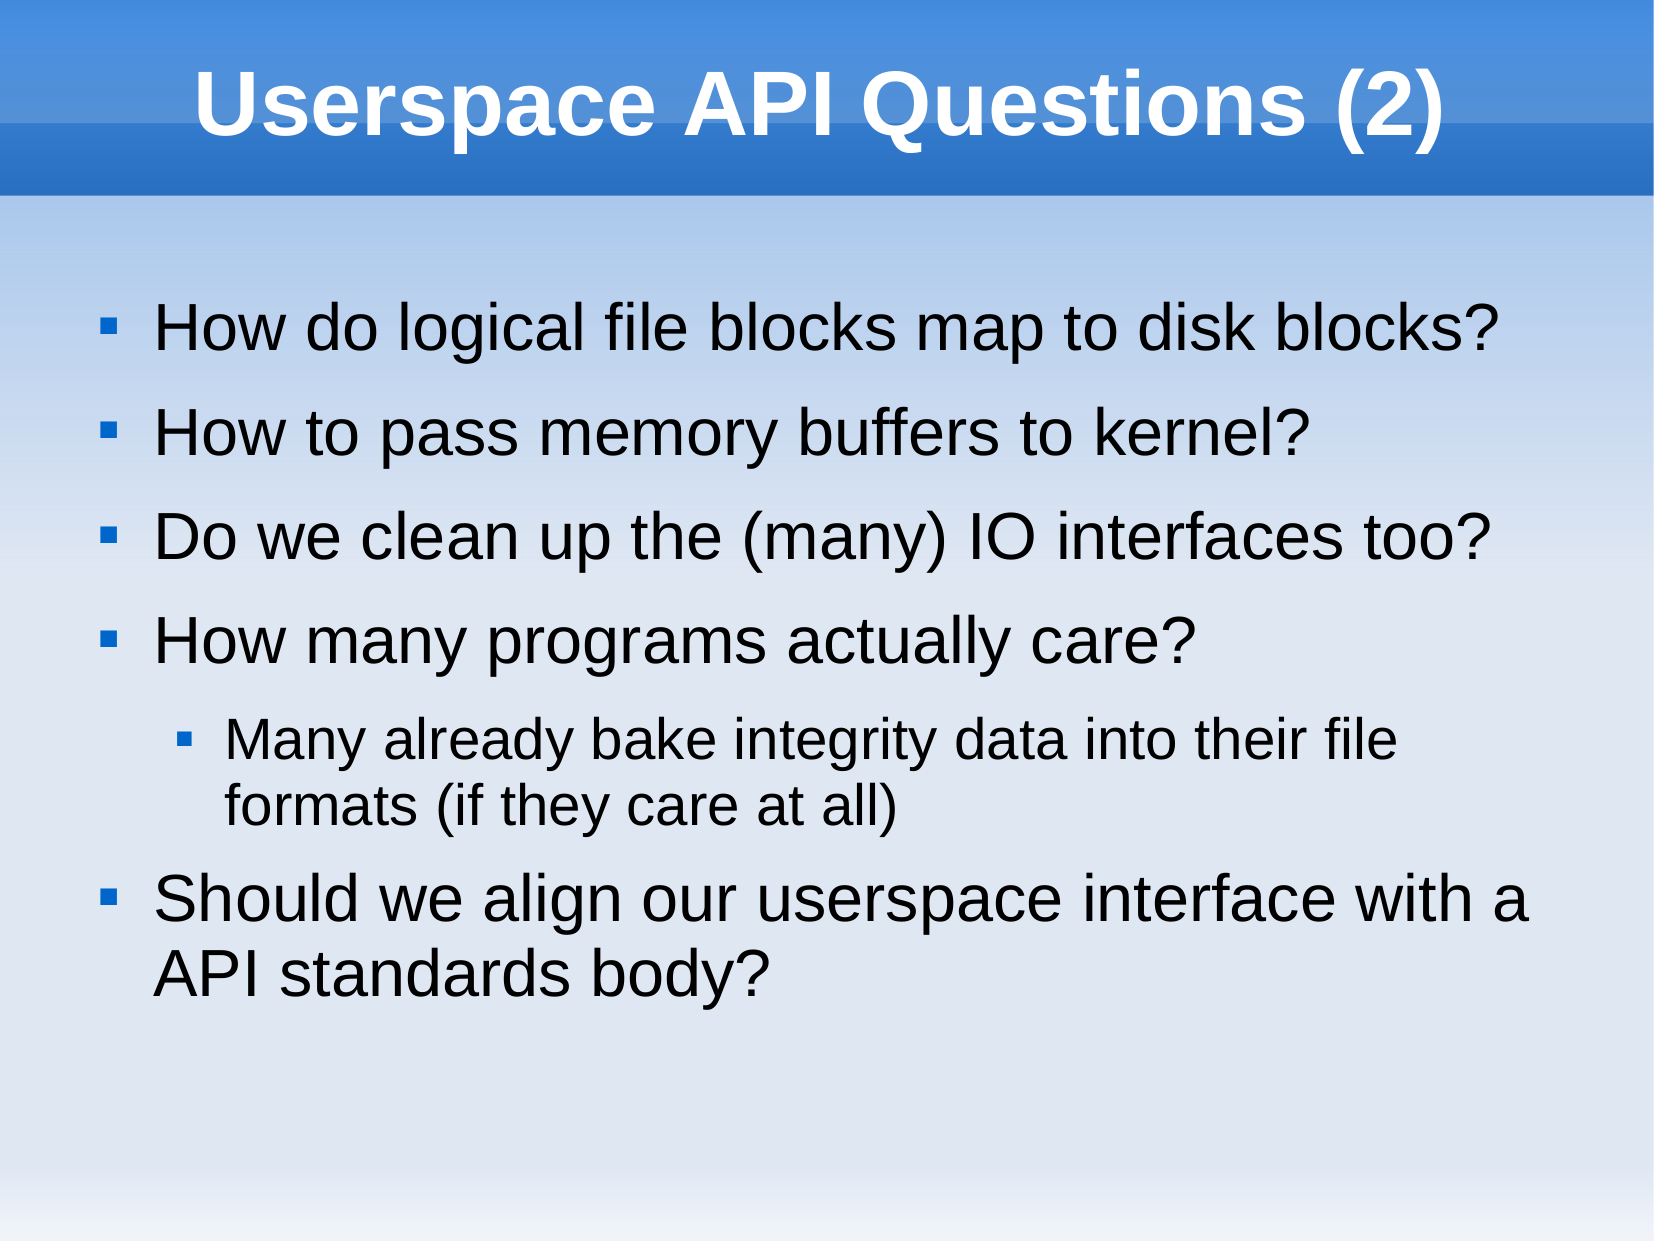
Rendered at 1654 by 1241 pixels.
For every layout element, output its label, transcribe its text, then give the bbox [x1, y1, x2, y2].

title Userspace API Questions (2) [76, 7, 1565, 200]
picture [0, 0, 1654, 1241]
list How do logical file blocks map to disk blocks? How to pass memory buffers to kernel? Do we clean up the (many) IO interfaces too? How many programs actually care? Many already bake integrity data into their file formats (if they care at all) Should we align our userspace interface with a API standards body? [82, 290, 1571, 1094]
